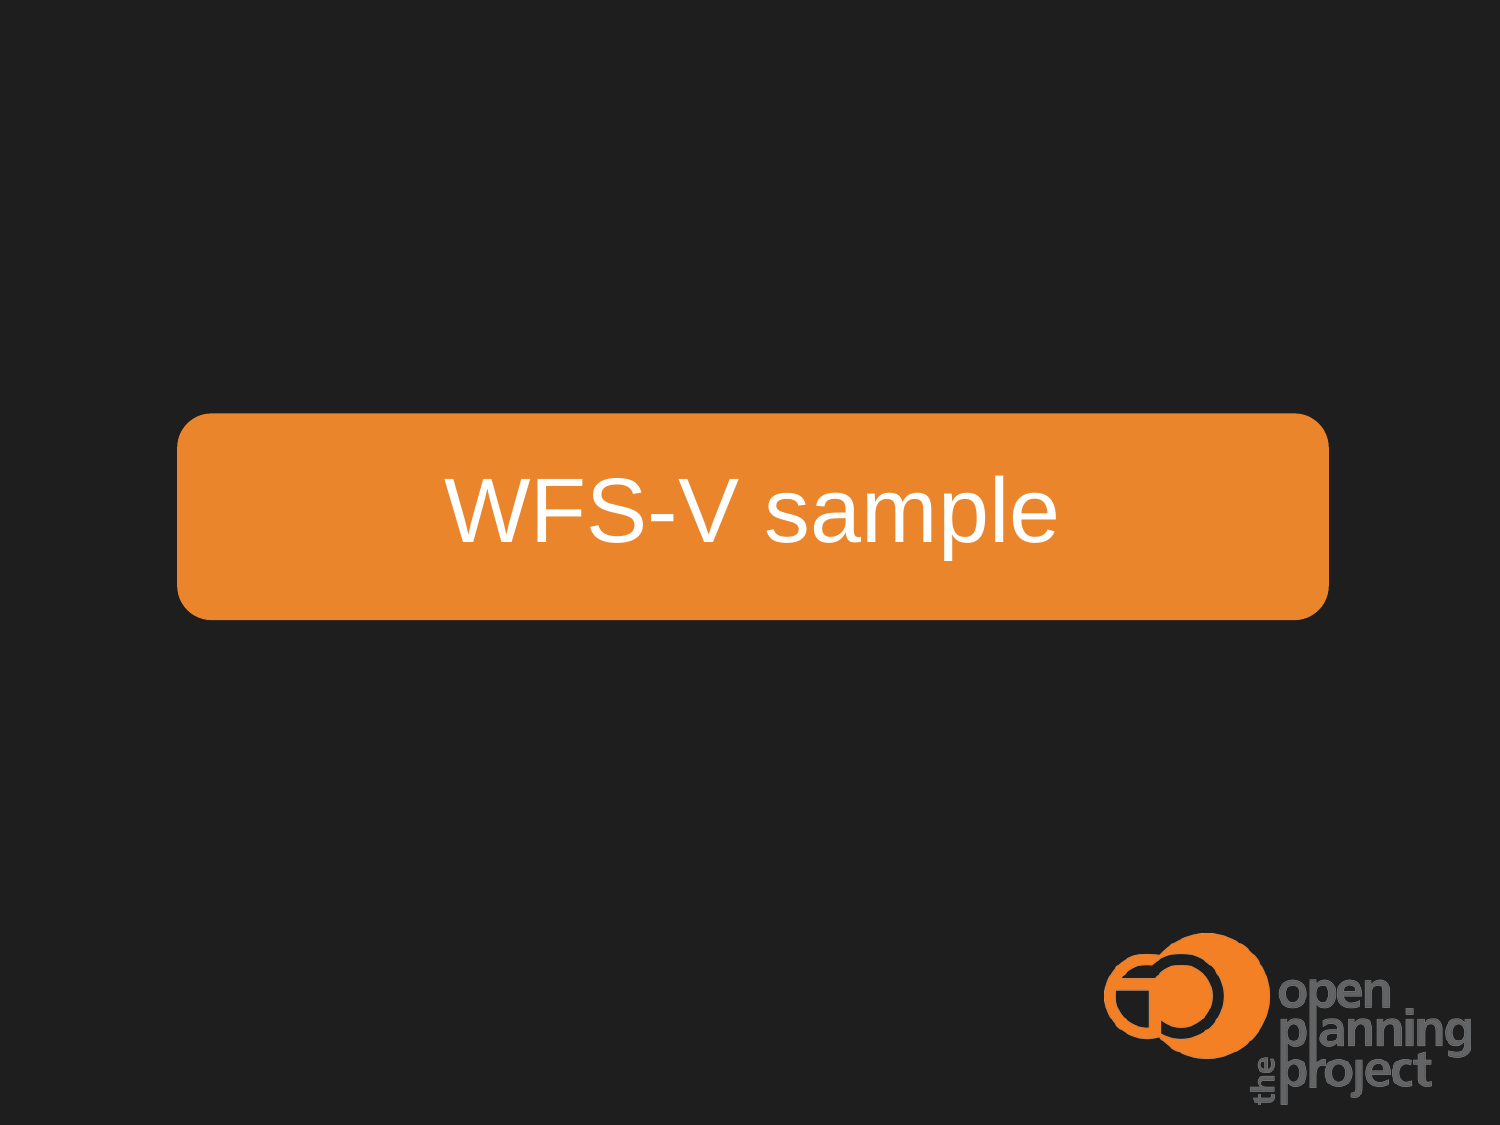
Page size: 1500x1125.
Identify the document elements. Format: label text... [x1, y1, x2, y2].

picture [1104, 933, 1471, 1105]
title WFS-V sample [206, 416, 1300, 605]
